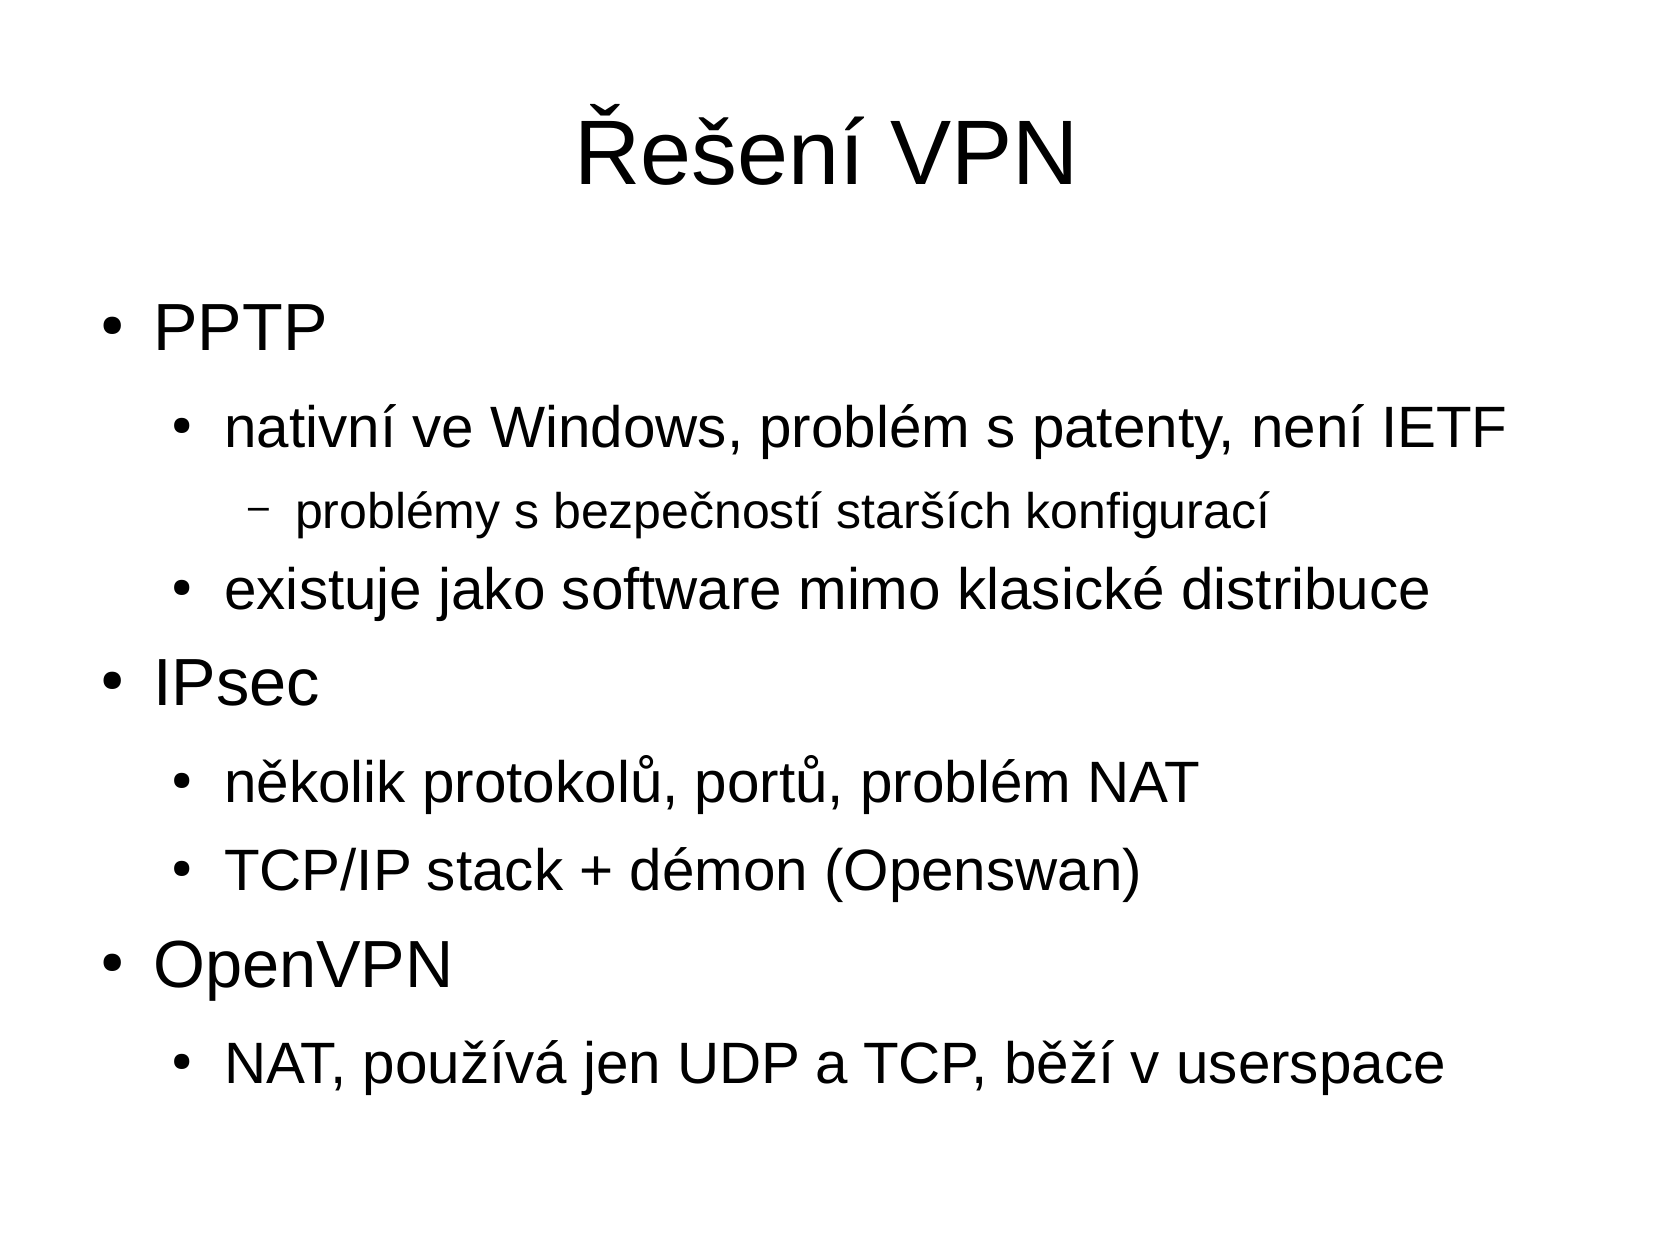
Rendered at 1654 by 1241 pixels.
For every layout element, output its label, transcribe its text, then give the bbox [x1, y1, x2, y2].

list PPTP nativní ve Windows, problém s patenty, není IETF problémy s bezpečností starších konfigurací existuje jako software mimo klasické distribuce IPsec několik protokolů, portů, problém NAT TCP/IP stack + démon (Openswan) OpenVPN NAT, používá jen UDP a TCP, běží v userspace [82, 290, 1571, 1097]
title Řešení VPN [82, 49, 1571, 257]
